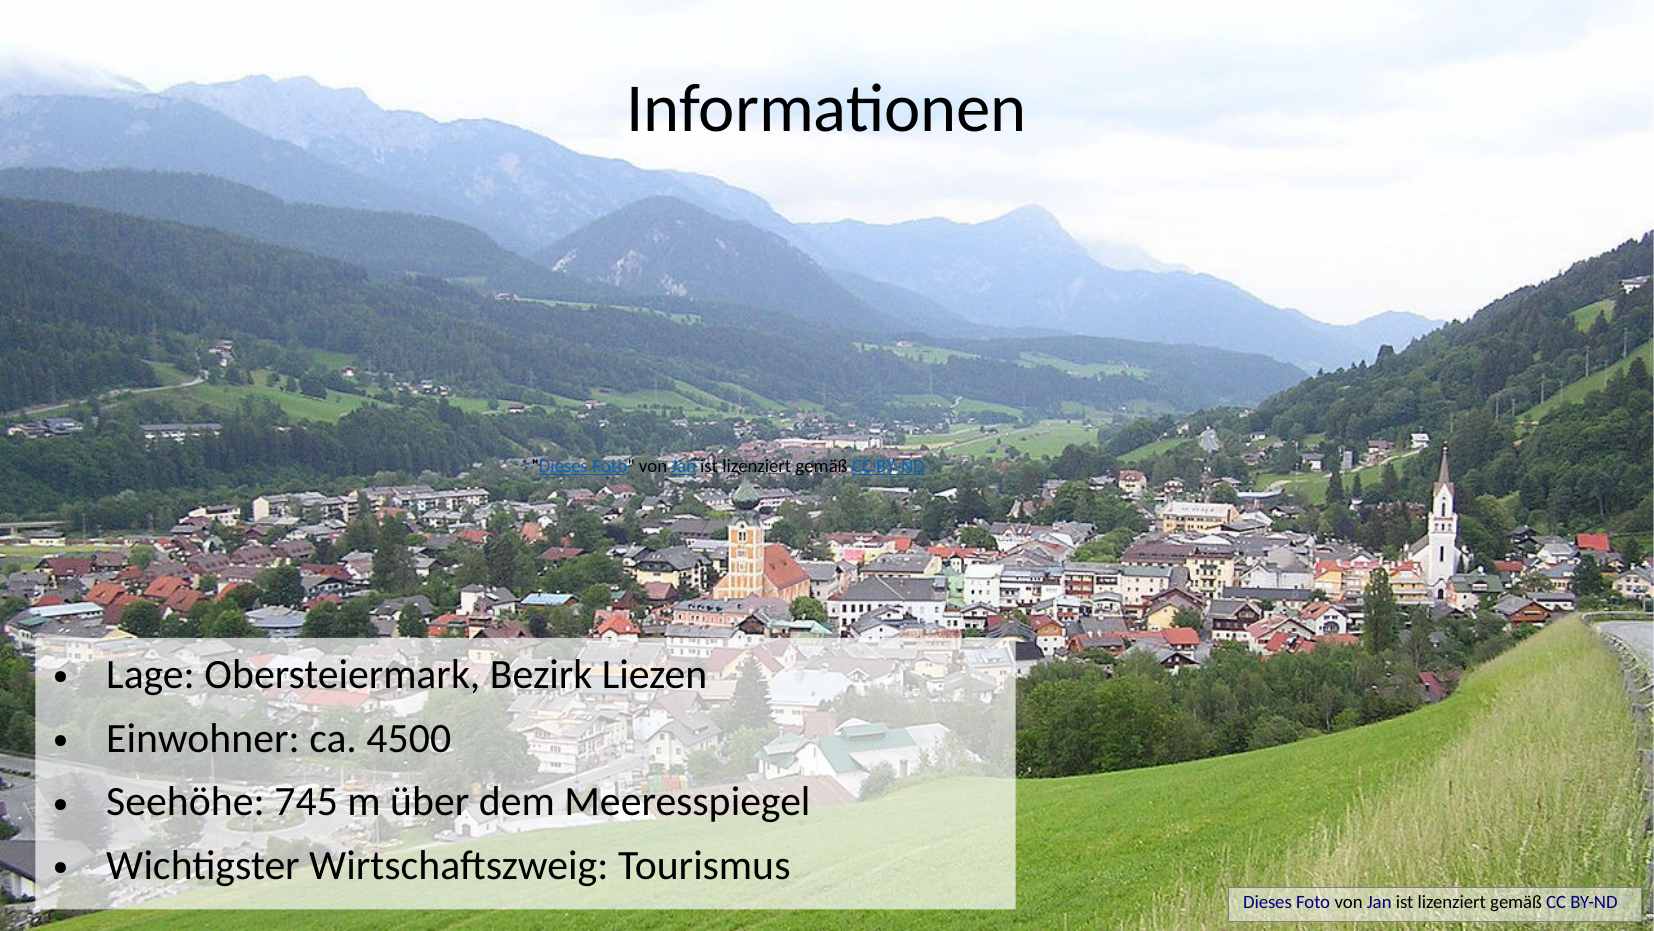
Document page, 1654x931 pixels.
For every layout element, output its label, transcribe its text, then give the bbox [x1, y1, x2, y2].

title Informationen [82, 37, 1571, 193]
picture [0, 0, 1654, 931]
list Lage: Obersteiermark, Bezirk Liezen Einwohner: ca. 4500 Seehöhe: 745 m über dem Meeresspiegel Wichtigster Wirtschaftszweig: Tourismus [35, 637, 1016, 910]
text_box Dieses Foto von Jan ist lizenziert gemäß CC BY-ND [1228, 887, 1642, 922]
